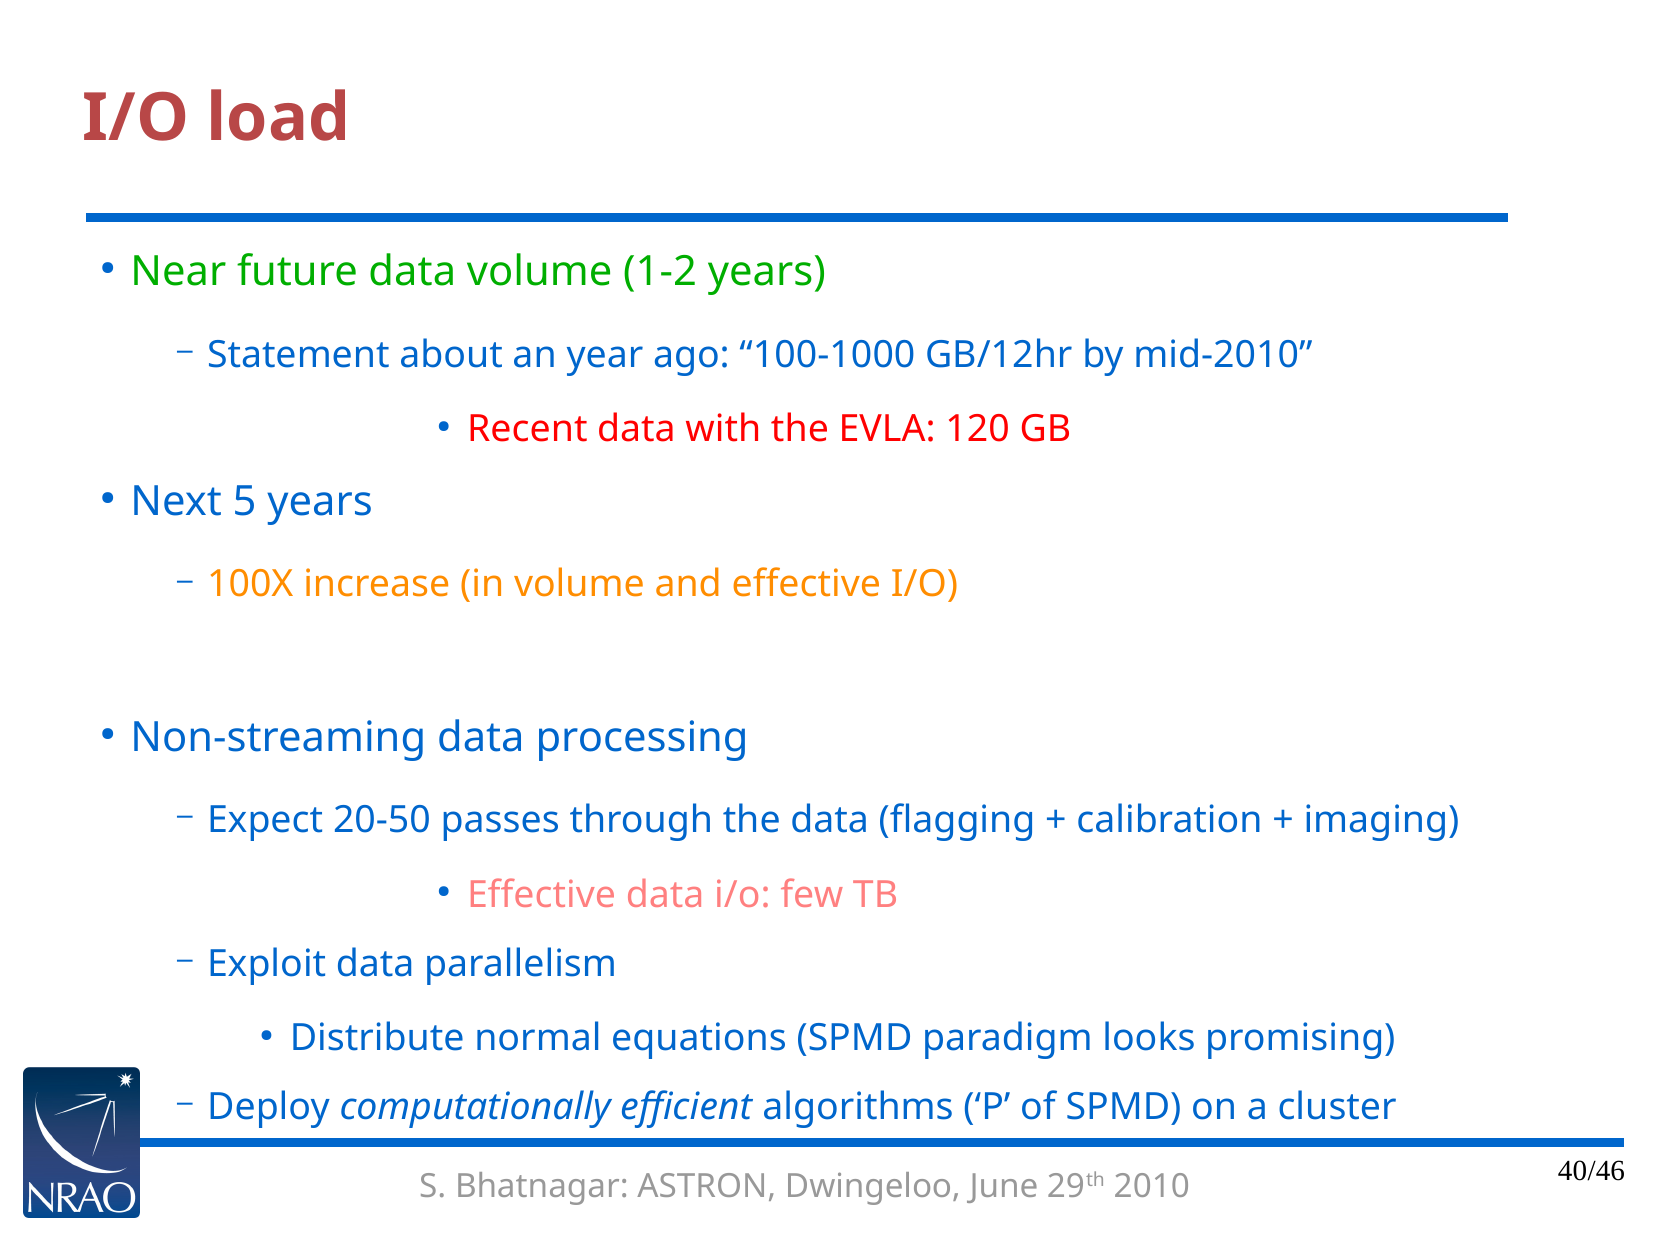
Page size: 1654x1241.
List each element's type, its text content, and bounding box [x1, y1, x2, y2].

title I/O load [82, 49, 1571, 180]
list Near future data volume (1-2 years) Statement about an year ago: “100-1000 GB/12hr by mid-2010” Recent data with the EVLA: 120 GB Next 5 years 100X increase (in volume and effective I/O) Non-streaming data processing Expect 20-50 passes through the data (flagging + calibration + imaging) Effective data i/o: few TB Exploit data parallelism Distribute normal equations (SPMD paradigm looks promising) Deploy computationally efficient algorithms (‘P’ of SPMD) on a cluster [82, 240, 1571, 1094]
picture [23, 1067, 140, 1218]
